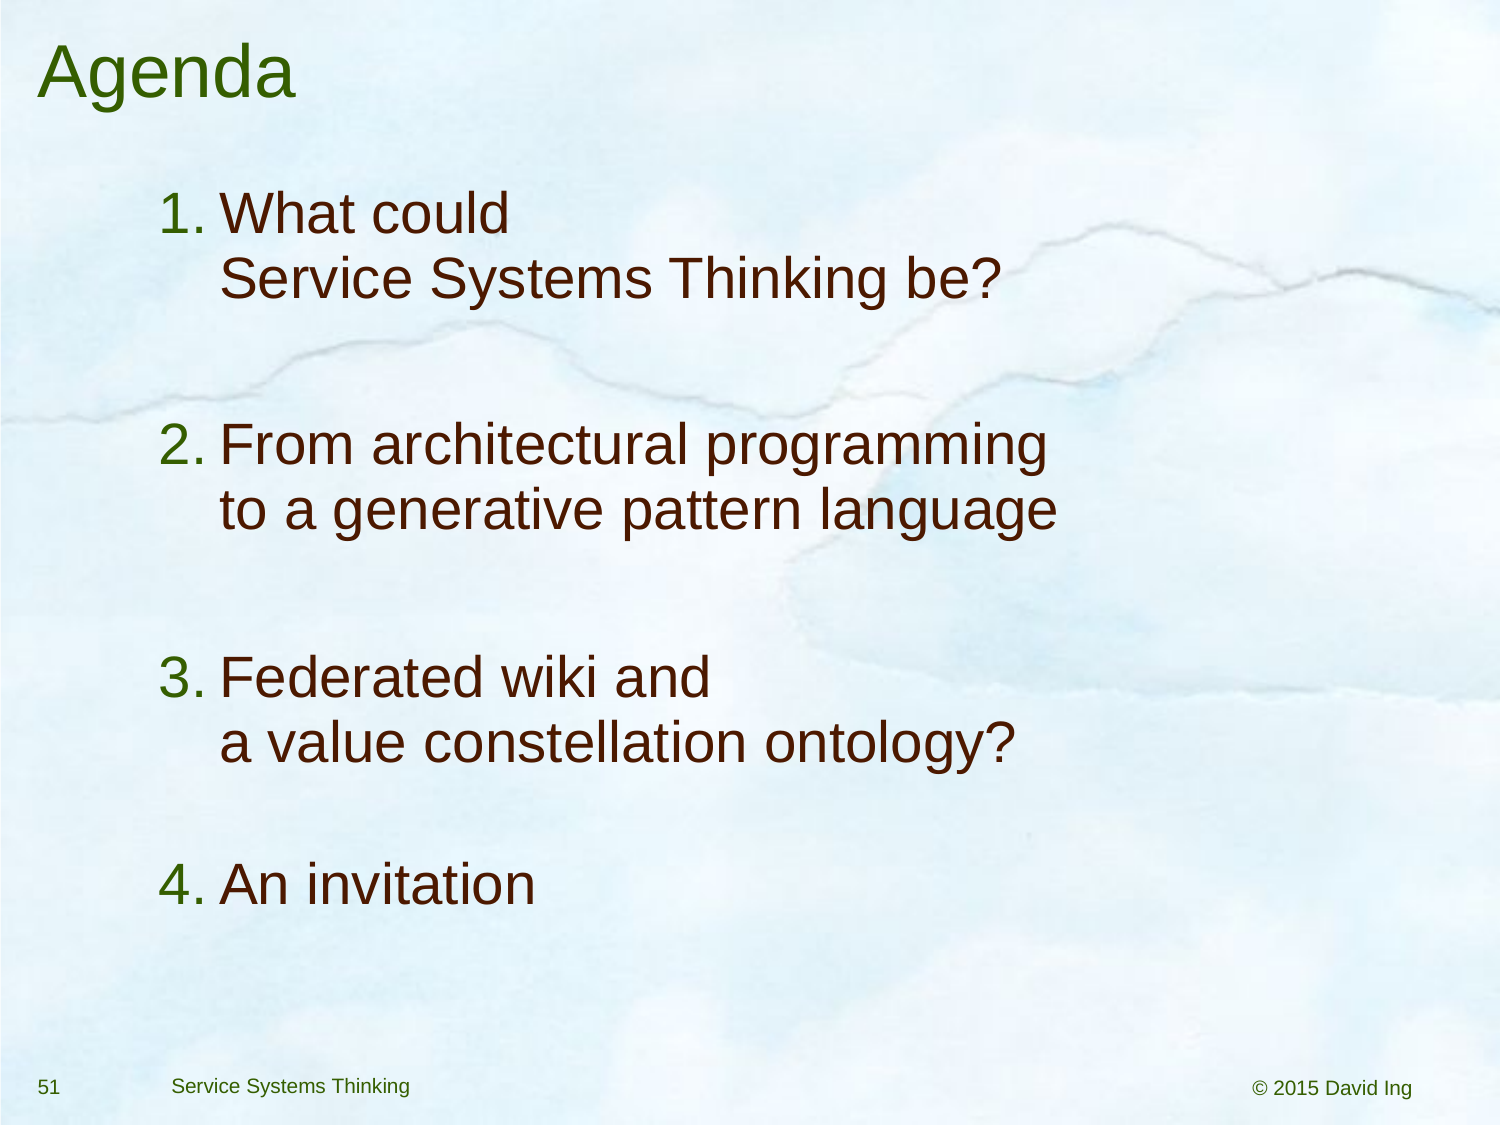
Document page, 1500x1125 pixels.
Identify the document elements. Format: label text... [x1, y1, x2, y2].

title Agenda [37, 37, 1463, 152]
table_header What could Service Systems Thinking be? [213, 175, 1346, 406]
table_cell 3. [103, 639, 213, 846]
table_cell 2. [103, 406, 213, 639]
table_cell Federated wiki and a value constellation ontology? [213, 639, 1346, 846]
table_header 1. [103, 175, 213, 406]
table_cell 4. [103, 846, 213, 933]
picture [0, 0, 1500, 1125]
table_cell An invitation [213, 846, 1346, 933]
table_cell From architectural programming to a generative pattern language [213, 406, 1346, 639]
